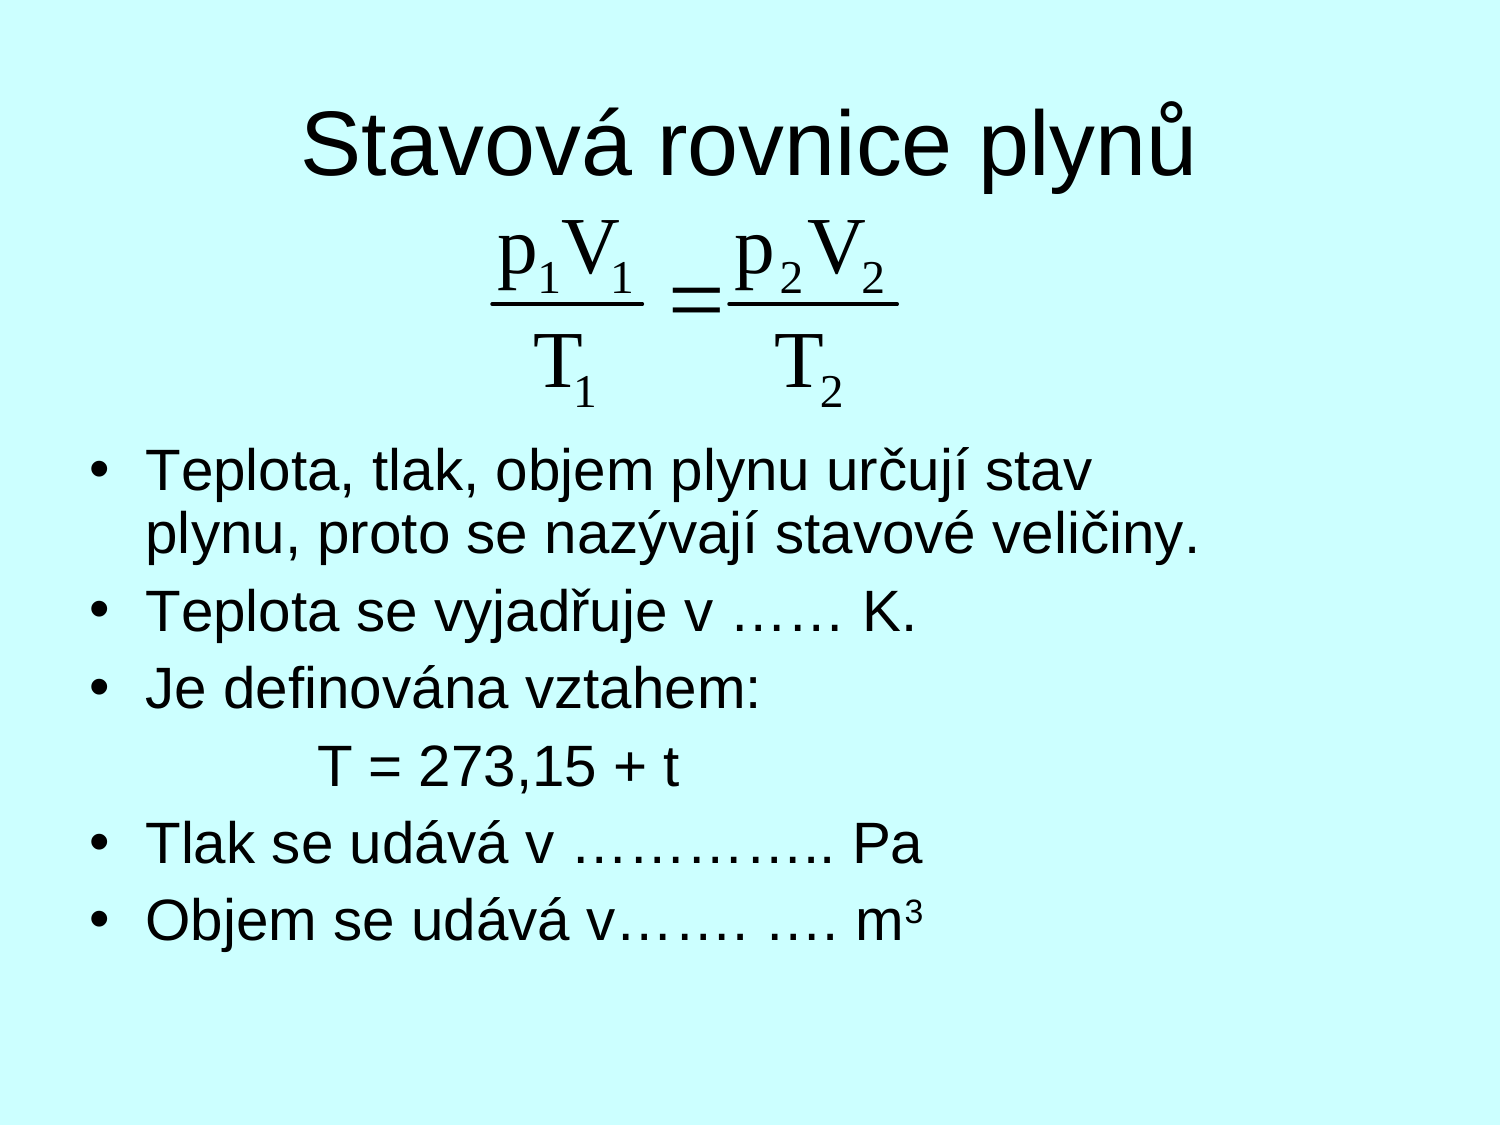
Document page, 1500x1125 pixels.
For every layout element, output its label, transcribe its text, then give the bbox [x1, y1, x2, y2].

chart [478, 196, 913, 426]
title Stavová rovnice plynů [75, 45, 1426, 233]
list Teplota, tlak, objem plynu určují stav plynu, proto se nazývají stavové veličiny. Teplota se vyjadřuje v …… K. Je definována vztahem: T = 273,15 + t Tlak se udává v ………….. Pa Objem se udává v……. …. m3 [74, 432, 1223, 1006]
